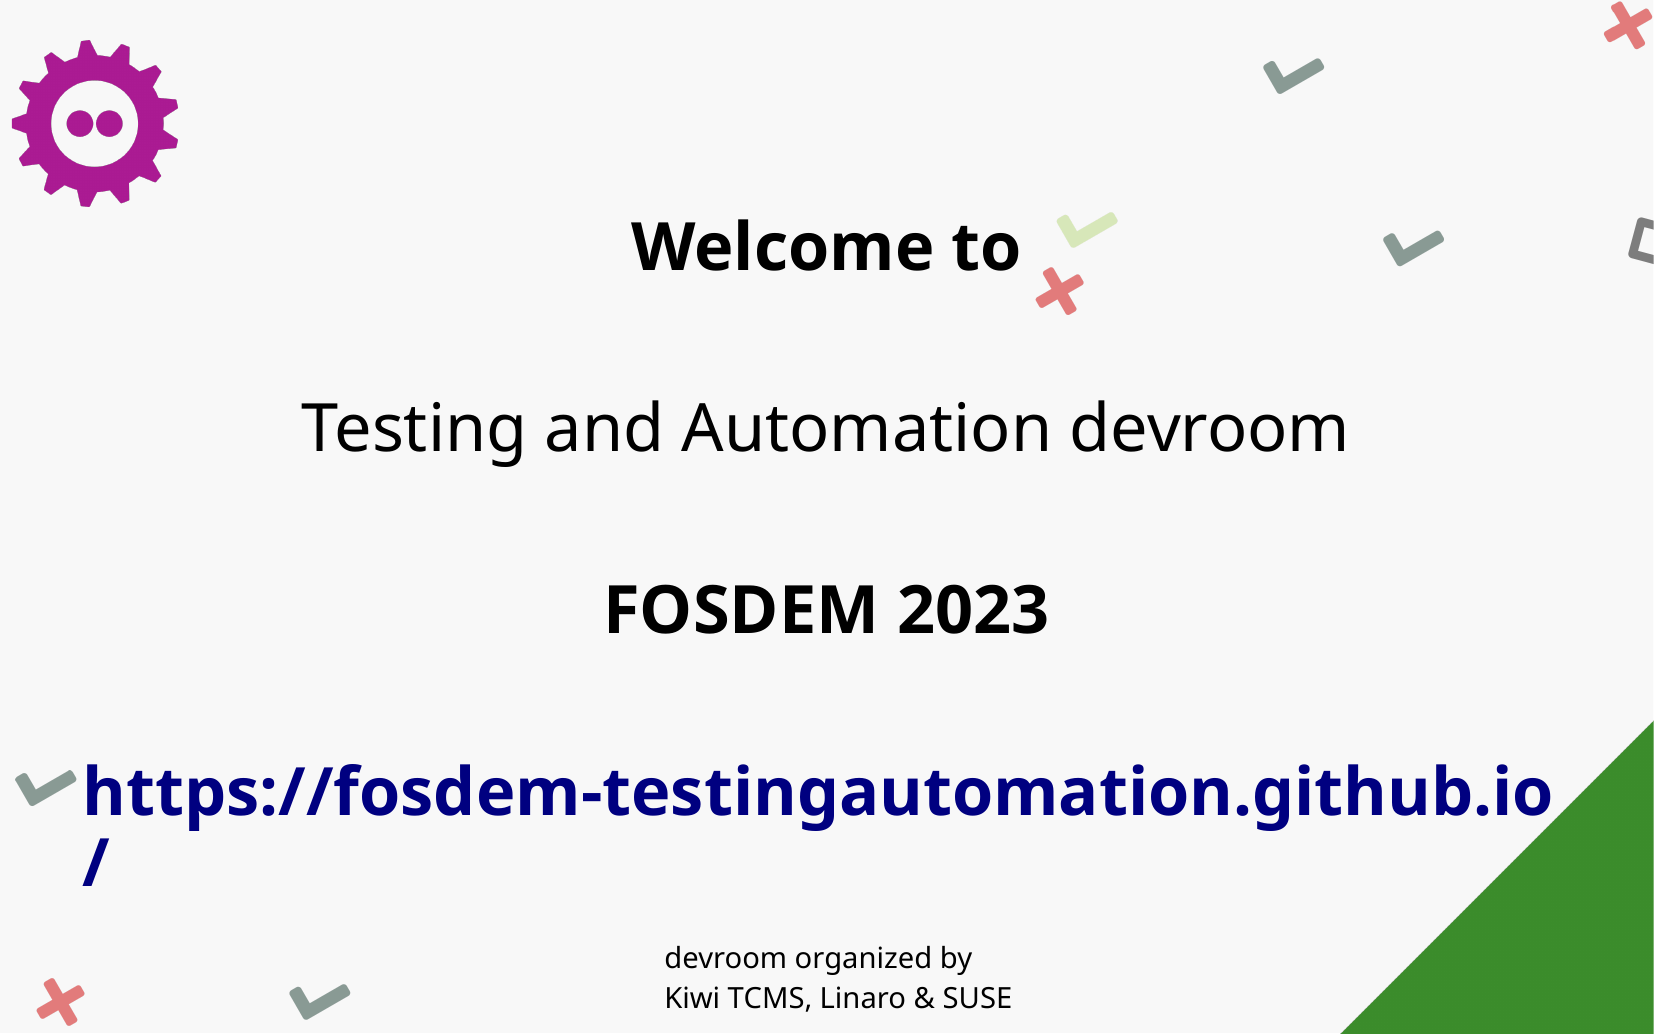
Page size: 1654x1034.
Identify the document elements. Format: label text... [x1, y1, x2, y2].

subtitle Welcome to Testing and Automation devroom FOSDEM 2023 https://fosdem-testingautomation.github.io/ [82, 116, 1571, 917]
picture [11, 40, 178, 207]
picture [15, 770, 359, 1034]
picture [1035, 0, 1654, 315]
picture [1340, 716, 1654, 1034]
